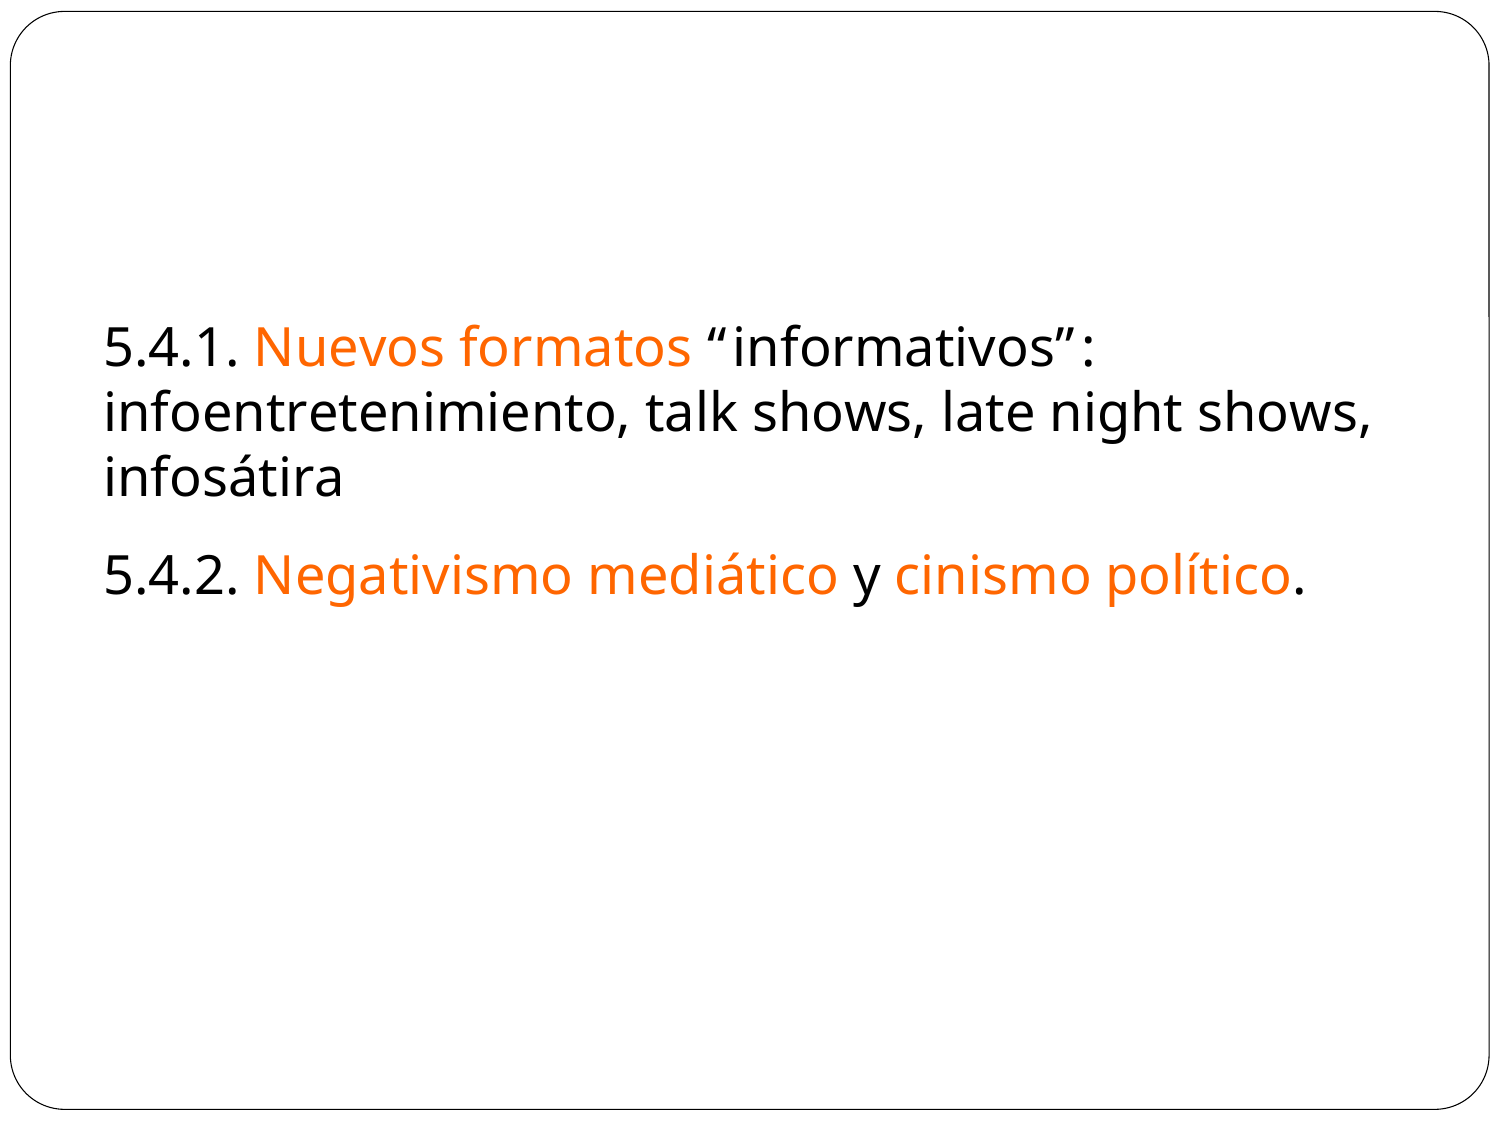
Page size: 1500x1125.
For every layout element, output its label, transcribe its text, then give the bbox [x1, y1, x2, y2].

text_box 5.4.1. Nuevos formatos “informativos”: infoentretenimiento, talk shows, late night shows, infosátira 5.4.2. Negativismo mediático y cinismo político. [88, 304, 1464, 678]
